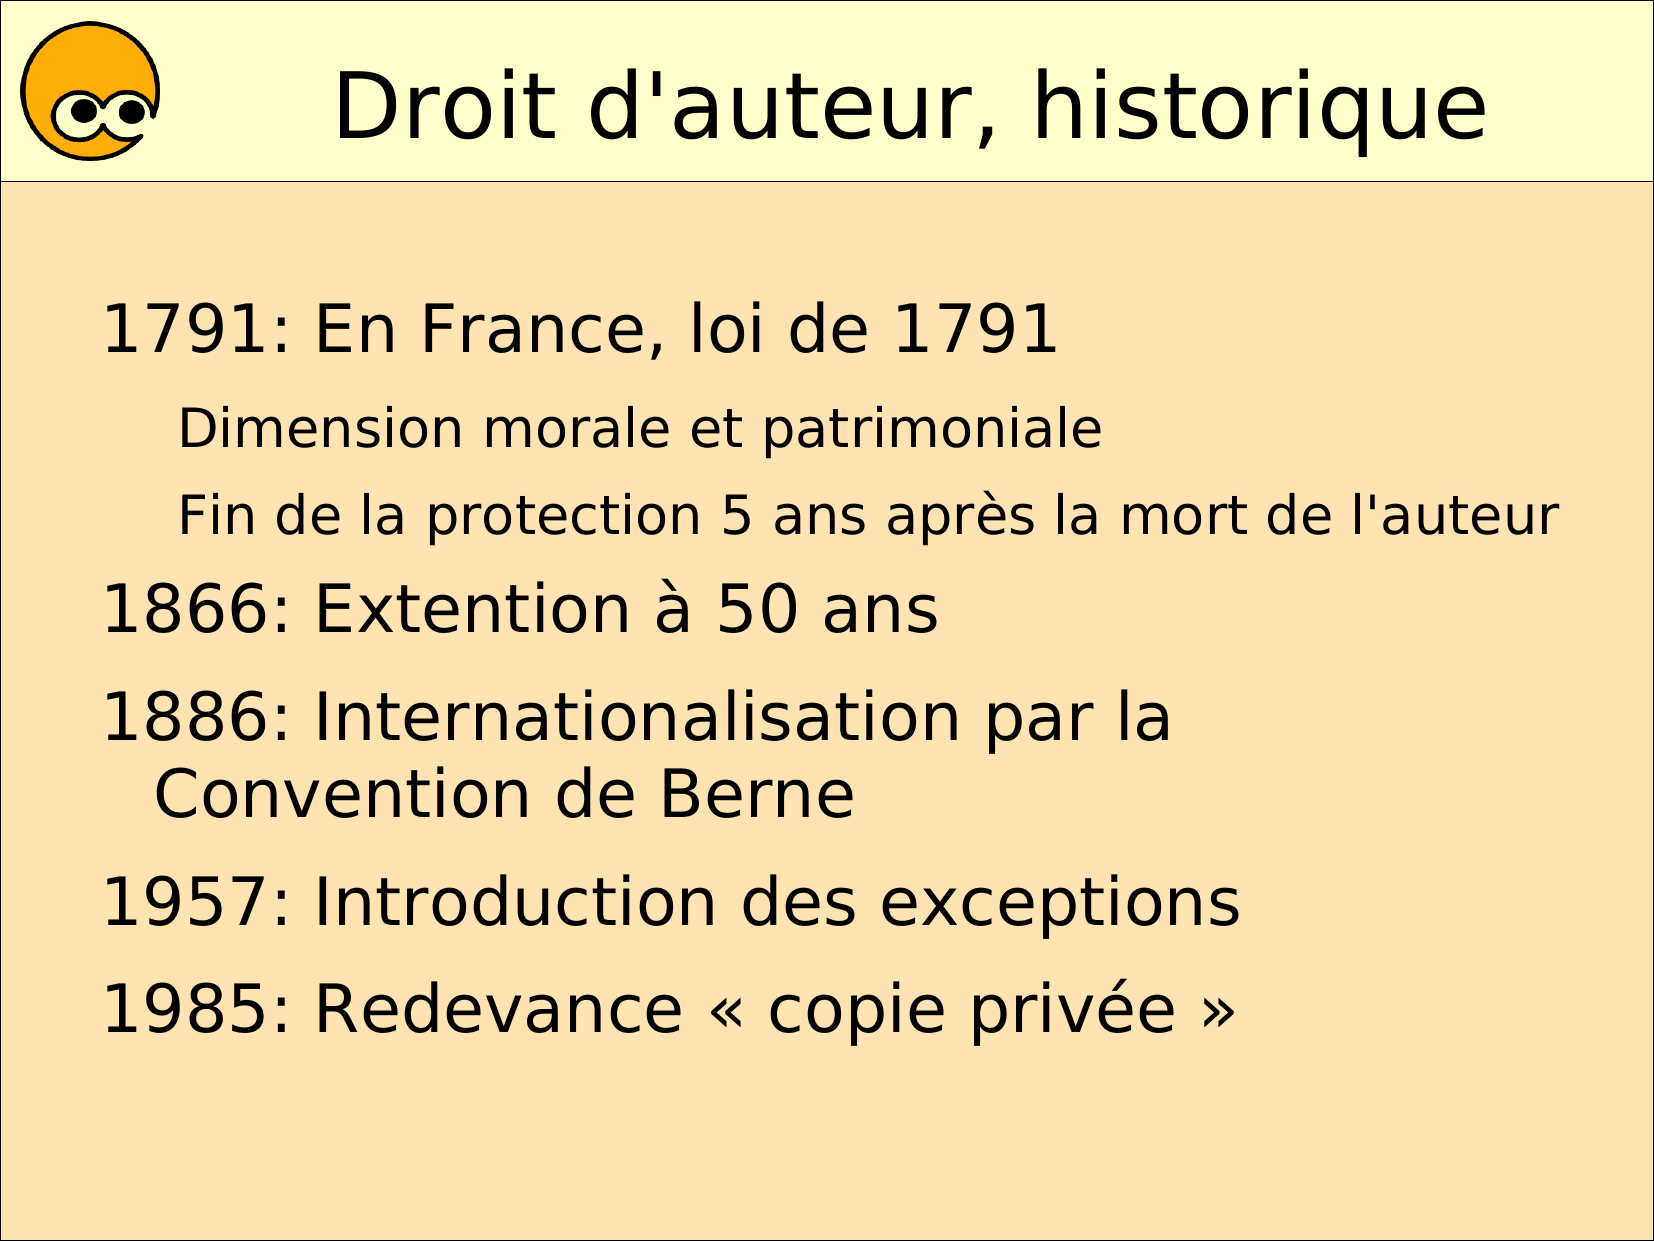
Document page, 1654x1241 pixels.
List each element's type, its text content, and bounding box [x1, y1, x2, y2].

title Droit d'auteur, historique [203, 47, 1620, 167]
list 1791: En France, loi de 1791 Dimension morale et patrimoniale Fin de la protection 5 ans après la mort de l'auteur 1866: Extention à 50 ans 1886: Internationalisation par la Convention de Berne 1957: Introduction des exceptions 1985: Redevance « copie privée » [82, 290, 1571, 1112]
picture [20, 21, 160, 161]
